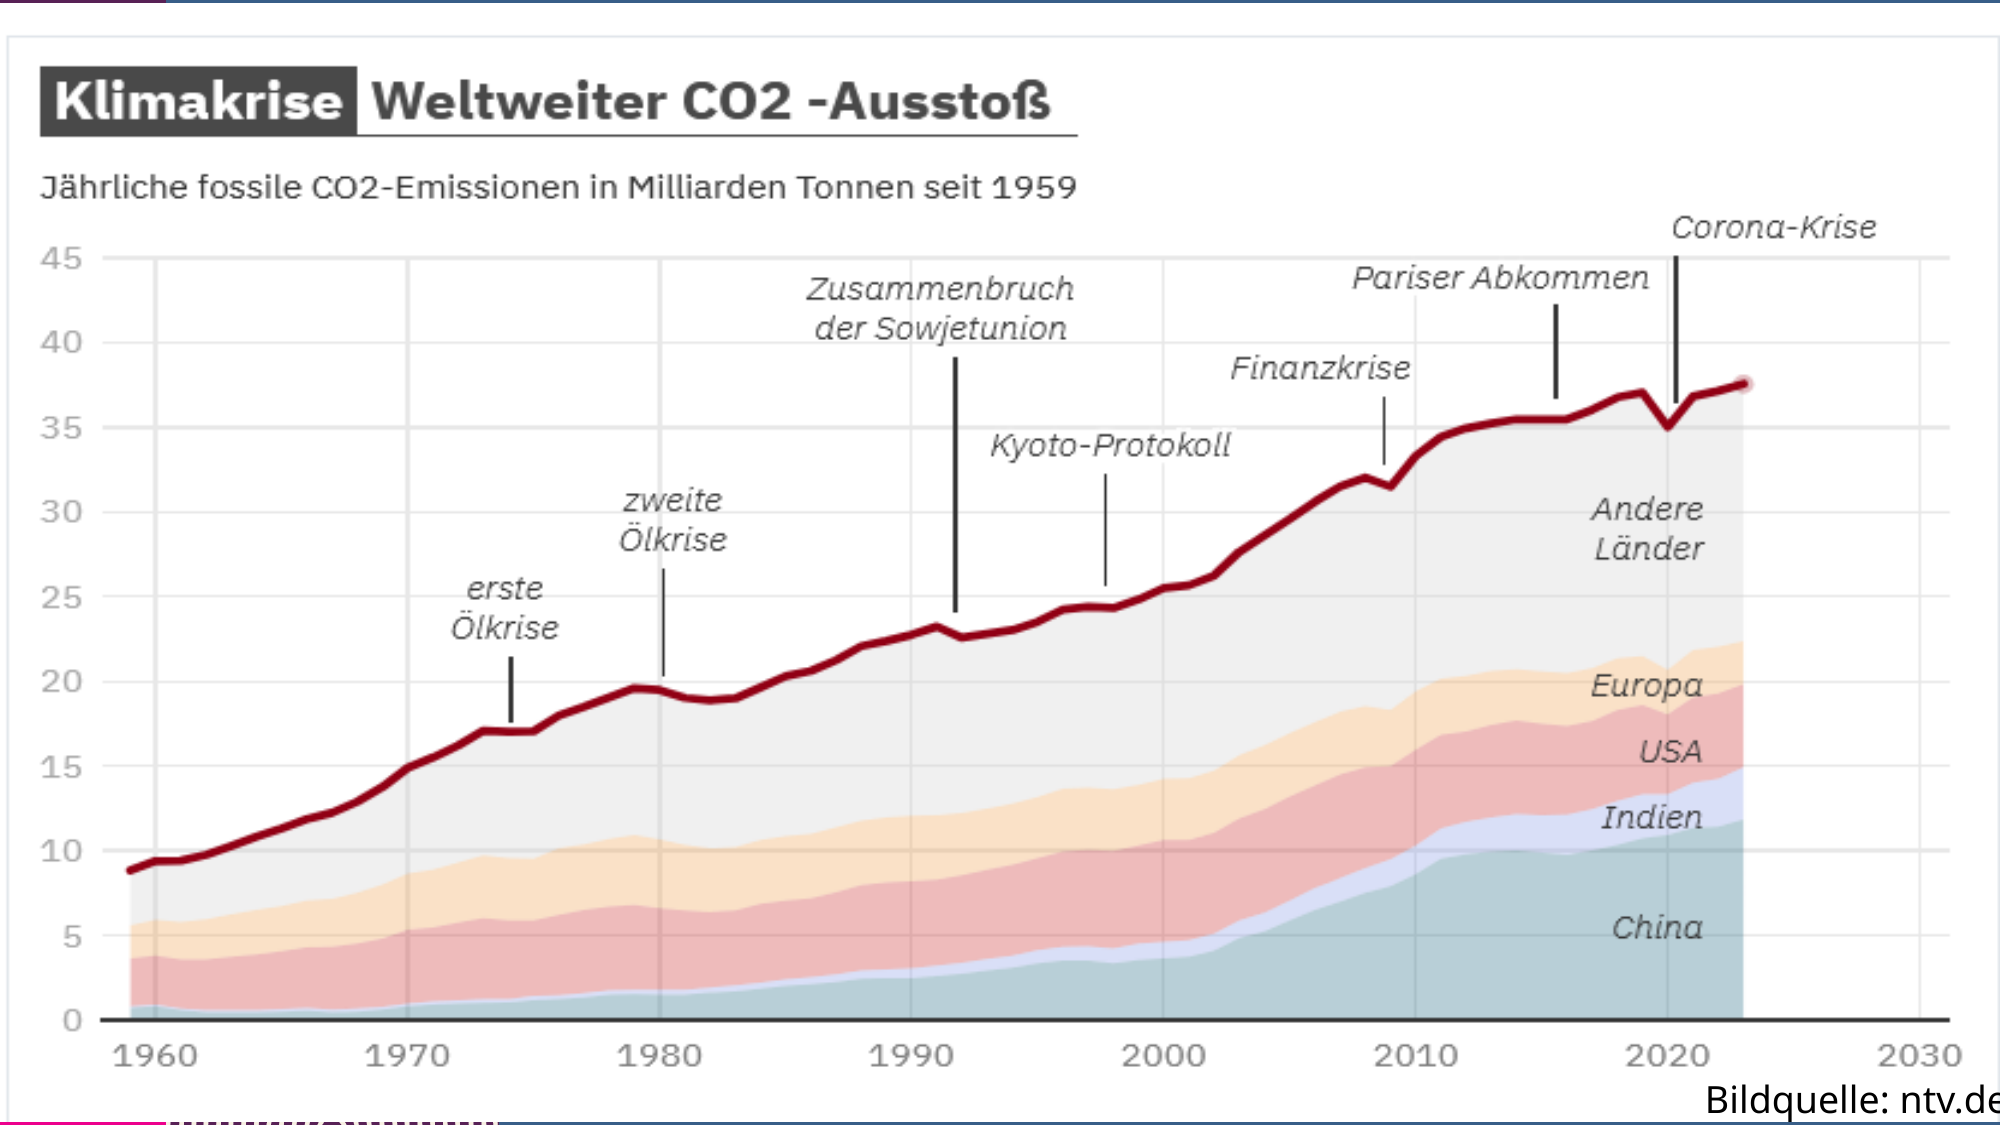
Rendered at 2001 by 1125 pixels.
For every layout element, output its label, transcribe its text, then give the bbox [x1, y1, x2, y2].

text_box Bildquelle: ntv.de [1689, 1068, 2000, 1125]
picture [0, 3, 2000, 1122]
